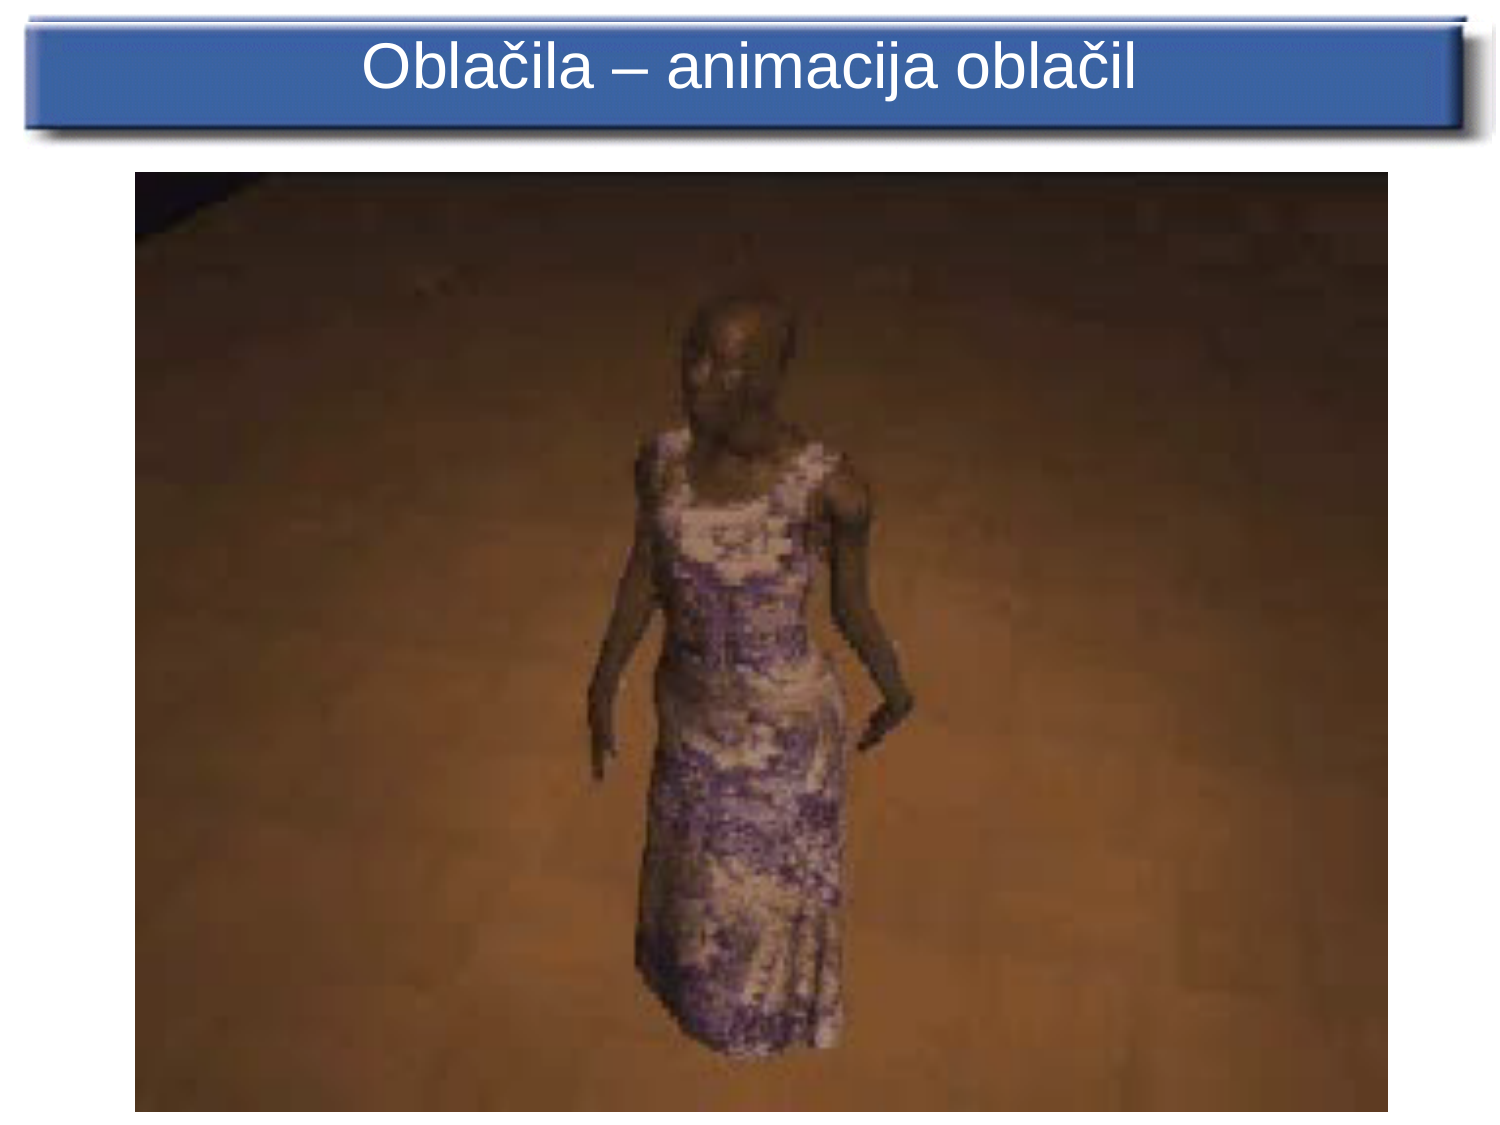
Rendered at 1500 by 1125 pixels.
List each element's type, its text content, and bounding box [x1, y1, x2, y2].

title Oblačila – animacija oblačil [75, 0, 1426, 126]
picture [23, 13, 1496, 149]
picture [135, 172, 1388, 1112]
